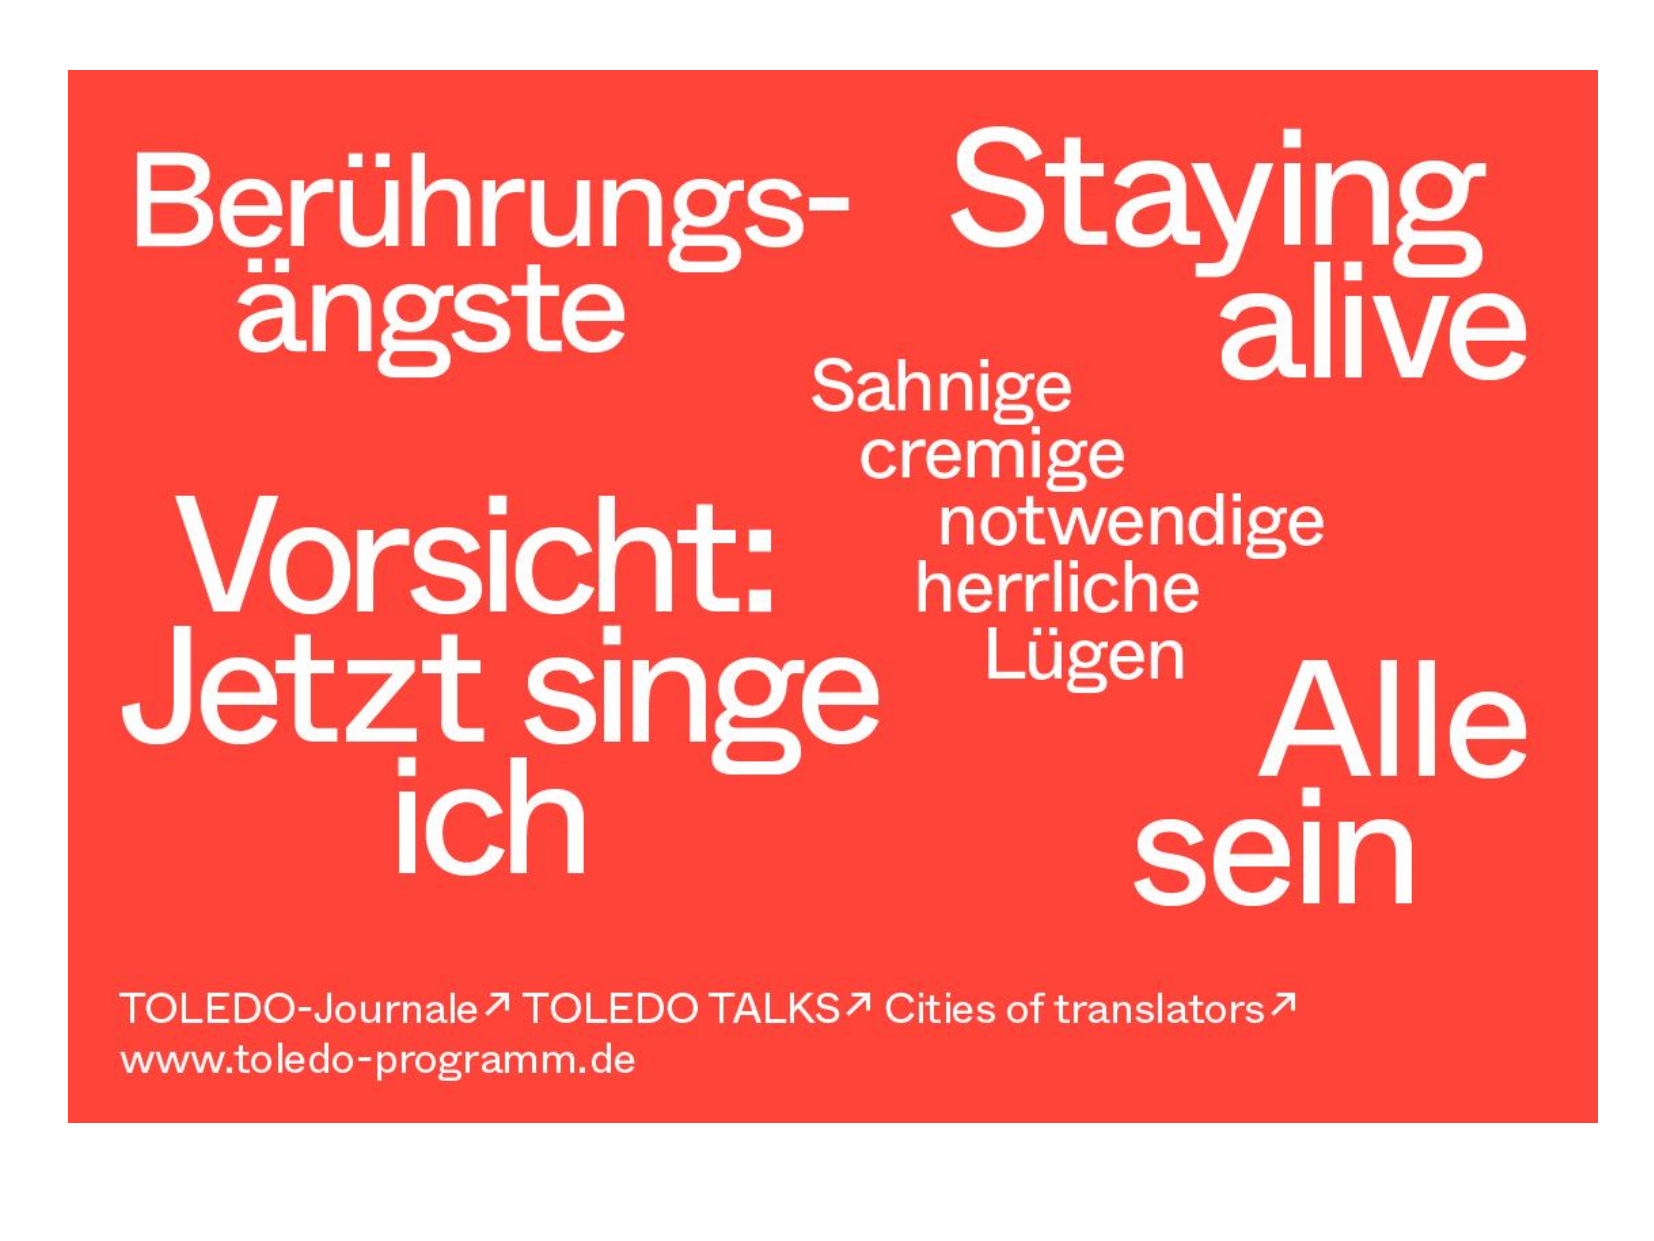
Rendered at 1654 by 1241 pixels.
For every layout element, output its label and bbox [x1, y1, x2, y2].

picture [68, 70, 1598, 1123]
